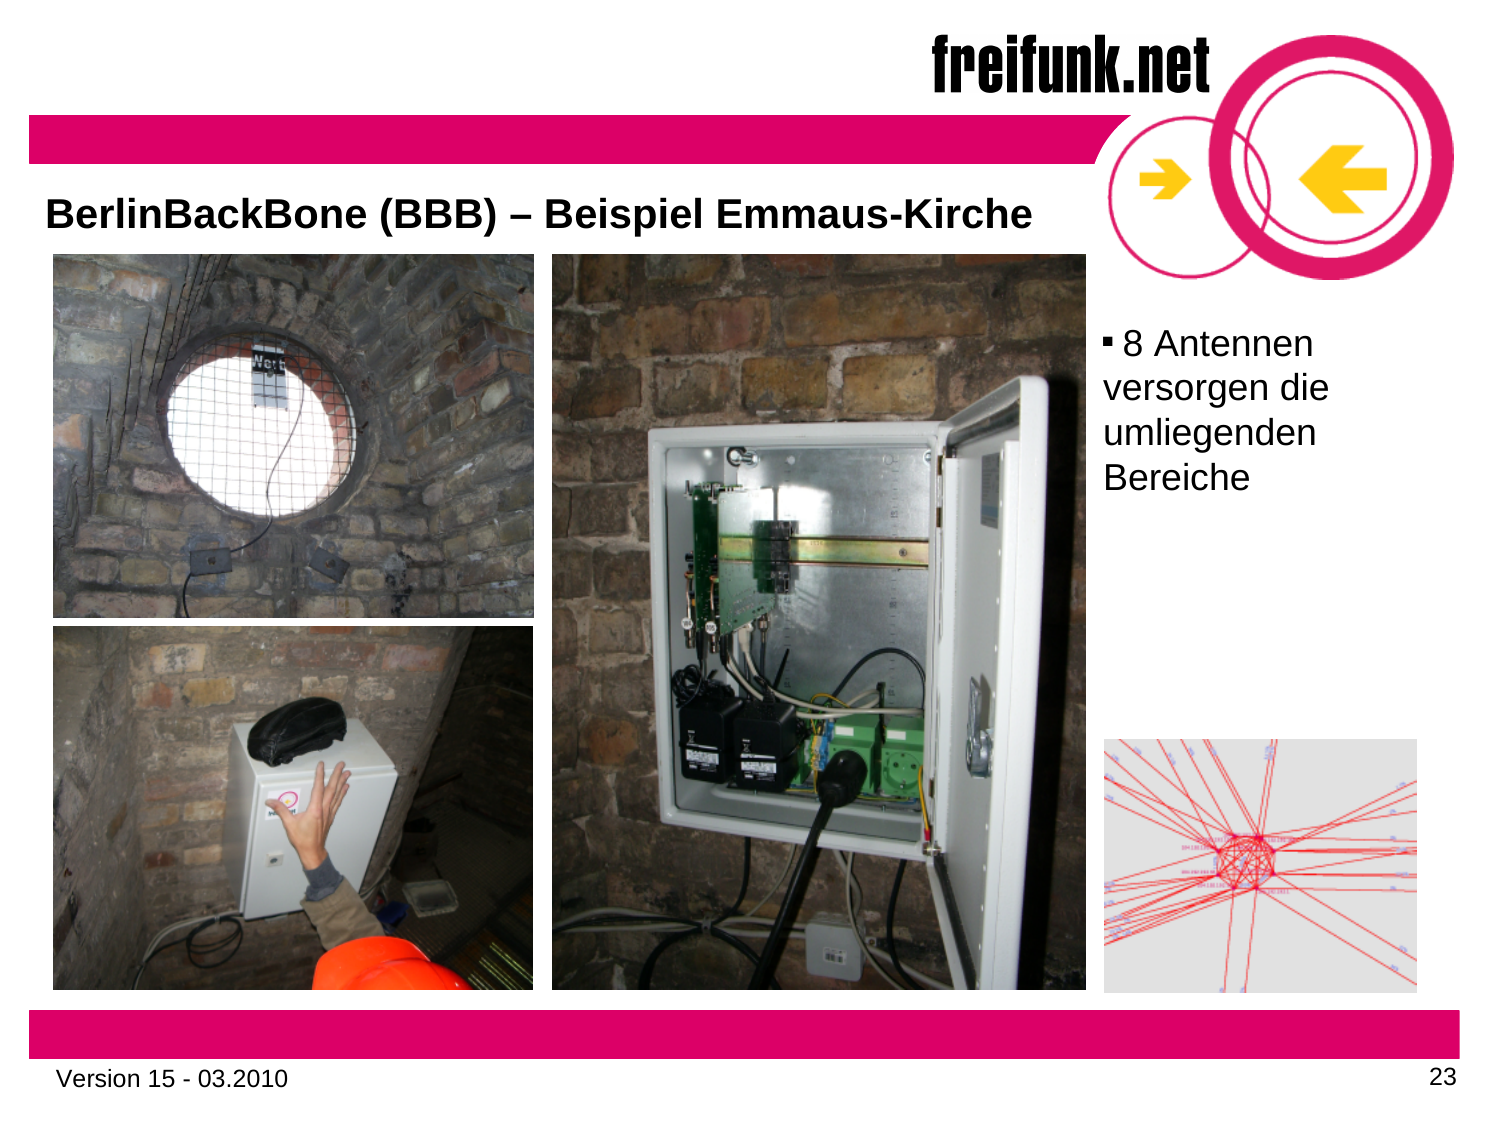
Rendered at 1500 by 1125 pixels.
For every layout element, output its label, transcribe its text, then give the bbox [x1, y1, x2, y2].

text_box BerlinBackBone (BBB) – Beispiel Emmaus-Kirche [44, 187, 1141, 267]
picture [53, 254, 534, 618]
picture [552, 254, 1086, 990]
picture [932, 34, 1454, 280]
picture [53, 626, 533, 990]
picture [1104, 739, 1417, 993]
text_box 8 Antennen versorgen die umliegenden Bereiche [1103, 319, 1383, 554]
